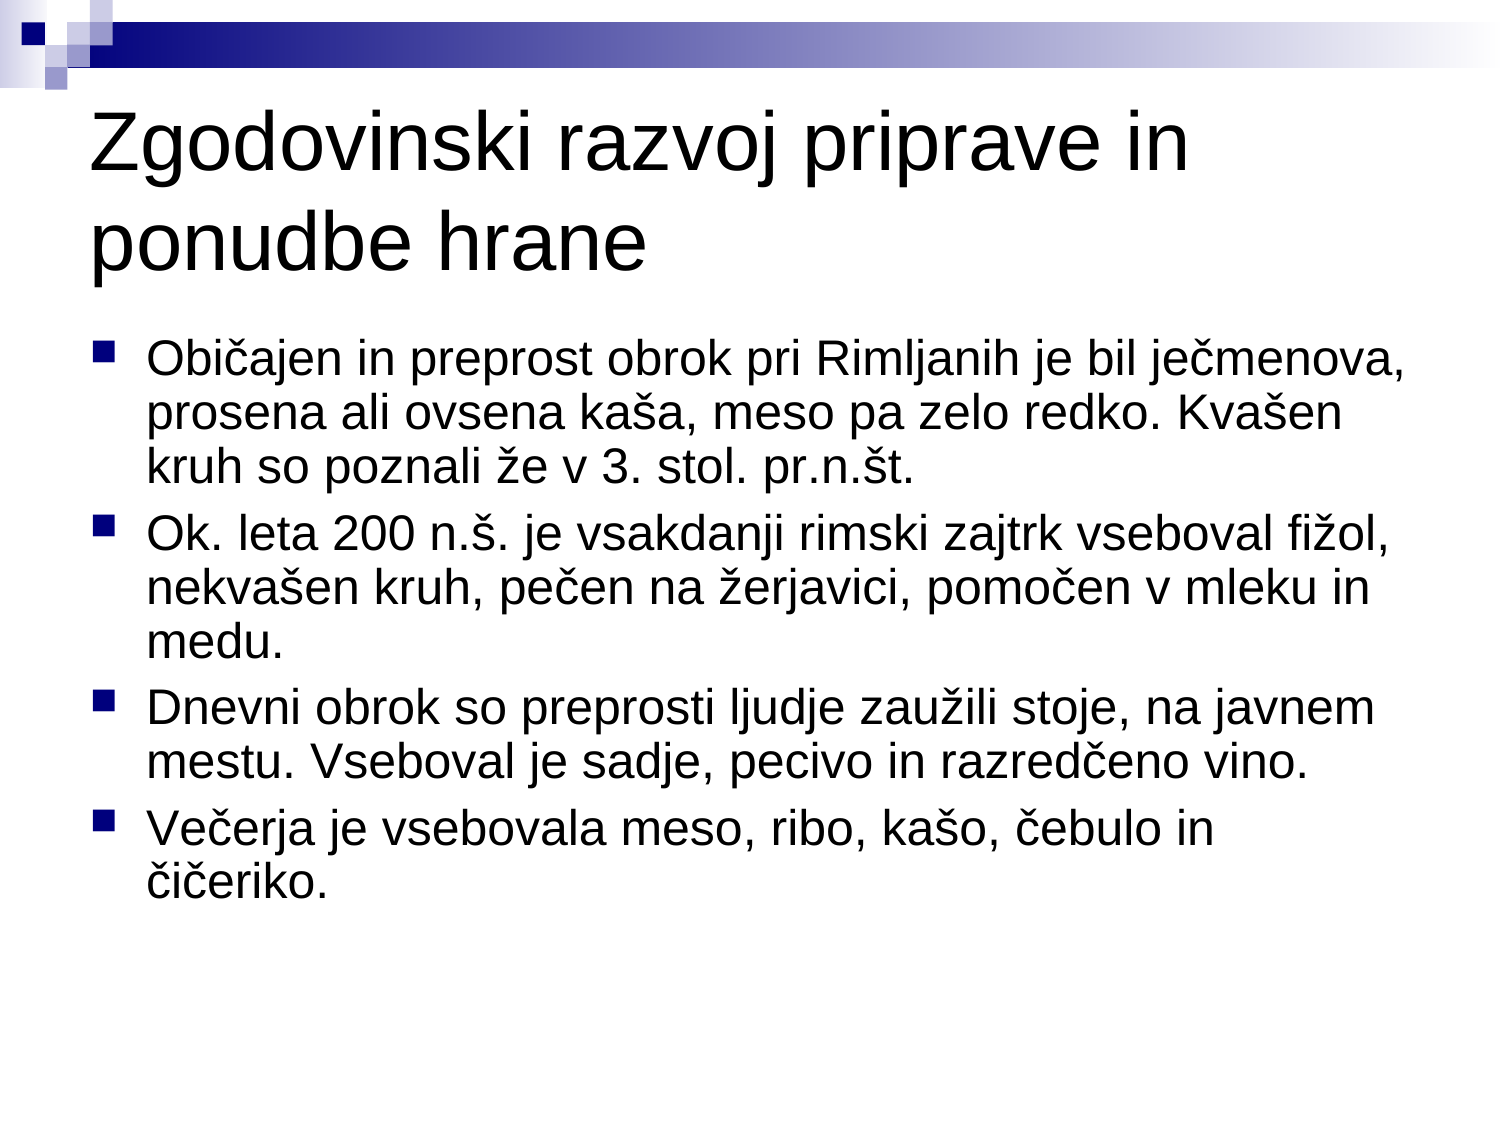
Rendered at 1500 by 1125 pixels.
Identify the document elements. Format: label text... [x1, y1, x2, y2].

list Običajen in preprost obrok pri Rimljanih je bil ječmenova, prosena ali ovsena kaša, meso pa zelo redko. Kvašen kruh so poznali že v 3. stol. pr.n.št. Ok. leta 200 n.š. je vsakdanji rimski zajtrk vseboval fižol, nekvašen kruh, pečen na žerjavici, pomočen v mleku in medu. Dnevni obrok so preprosti ljudje zaužili stoje, na javnem mestu. Vseboval je sadje, pecivo in razredčeno vino. Večerja je vsebovala meso, ribo, kašo, čebulo in čičeriko. [75, 324, 1426, 963]
title Zgodovinski razvoj priprave in ponudbe hrane [75, 75, 1426, 301]
